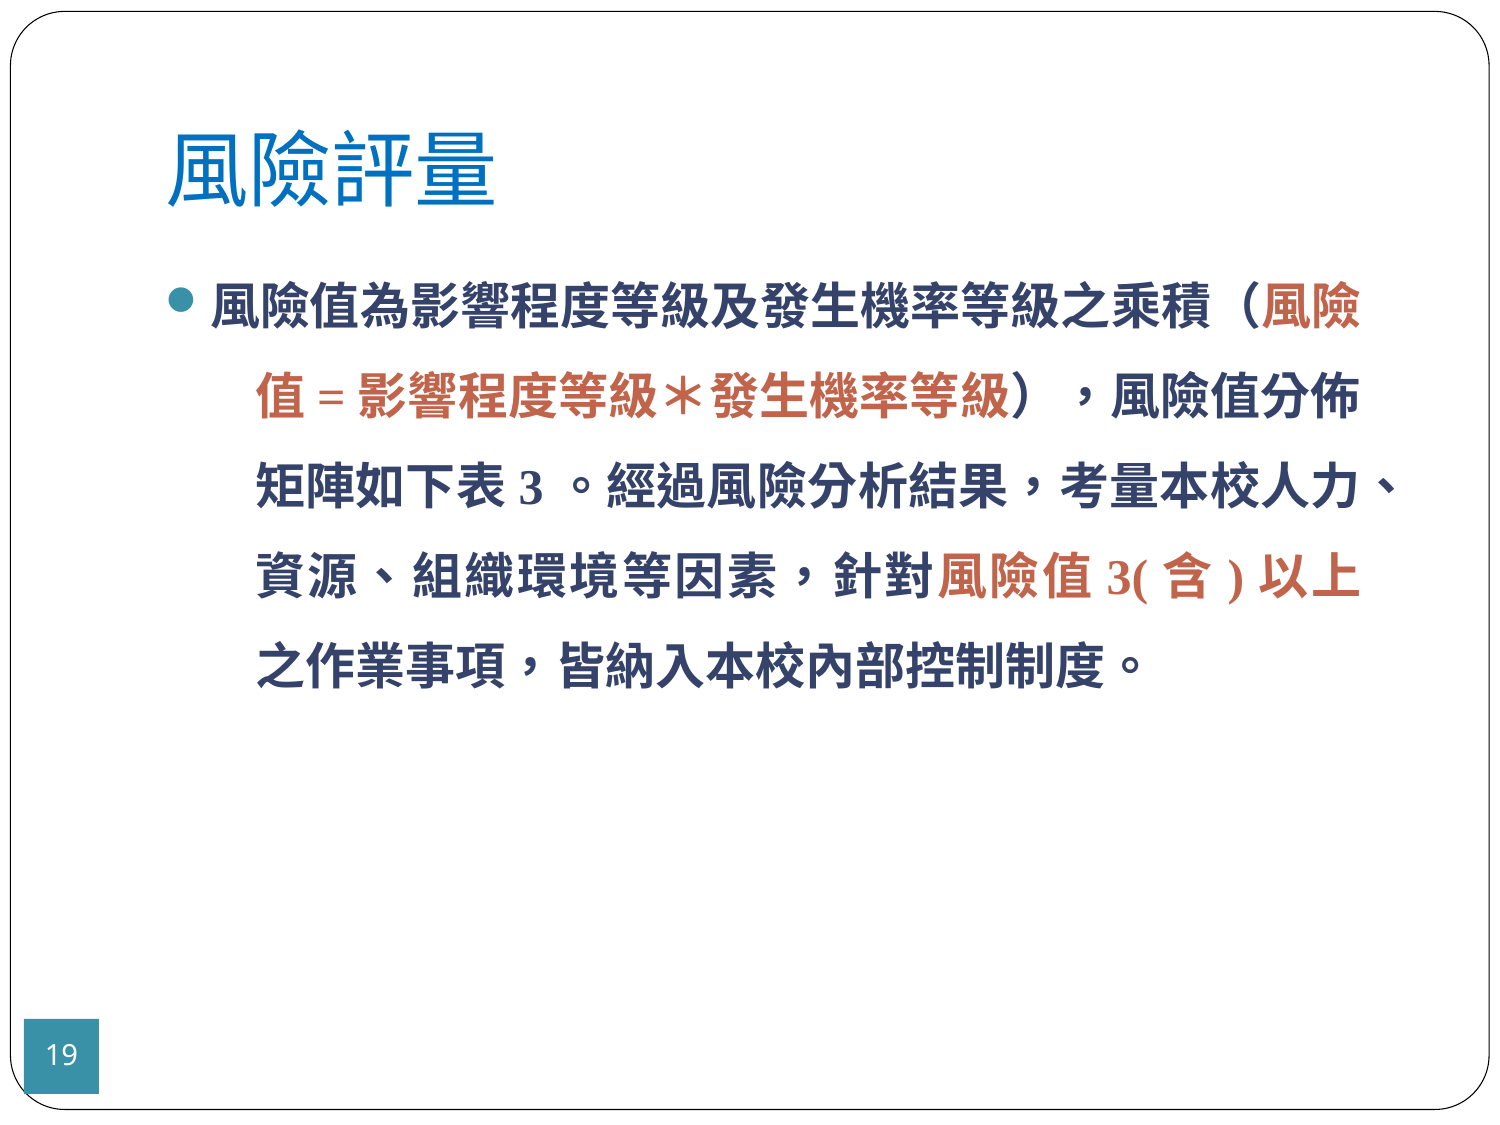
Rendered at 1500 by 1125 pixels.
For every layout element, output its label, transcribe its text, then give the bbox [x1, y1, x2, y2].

title 風險評量 [150, 45, 1426, 233]
list 風險值為影響程度等級及發生機率等級之乘積（風險值=影響程度等級＊發生機率等級），風險值分佈矩陣如下表3。經過風險分析結果，考量本校人力、資源、組織環境等因素，針對風險值3(含)以上之作業事項，皆納入本校內部控制制度。 [150, 237, 1377, 988]
text_box 19 [23, 1018, 99, 1094]
